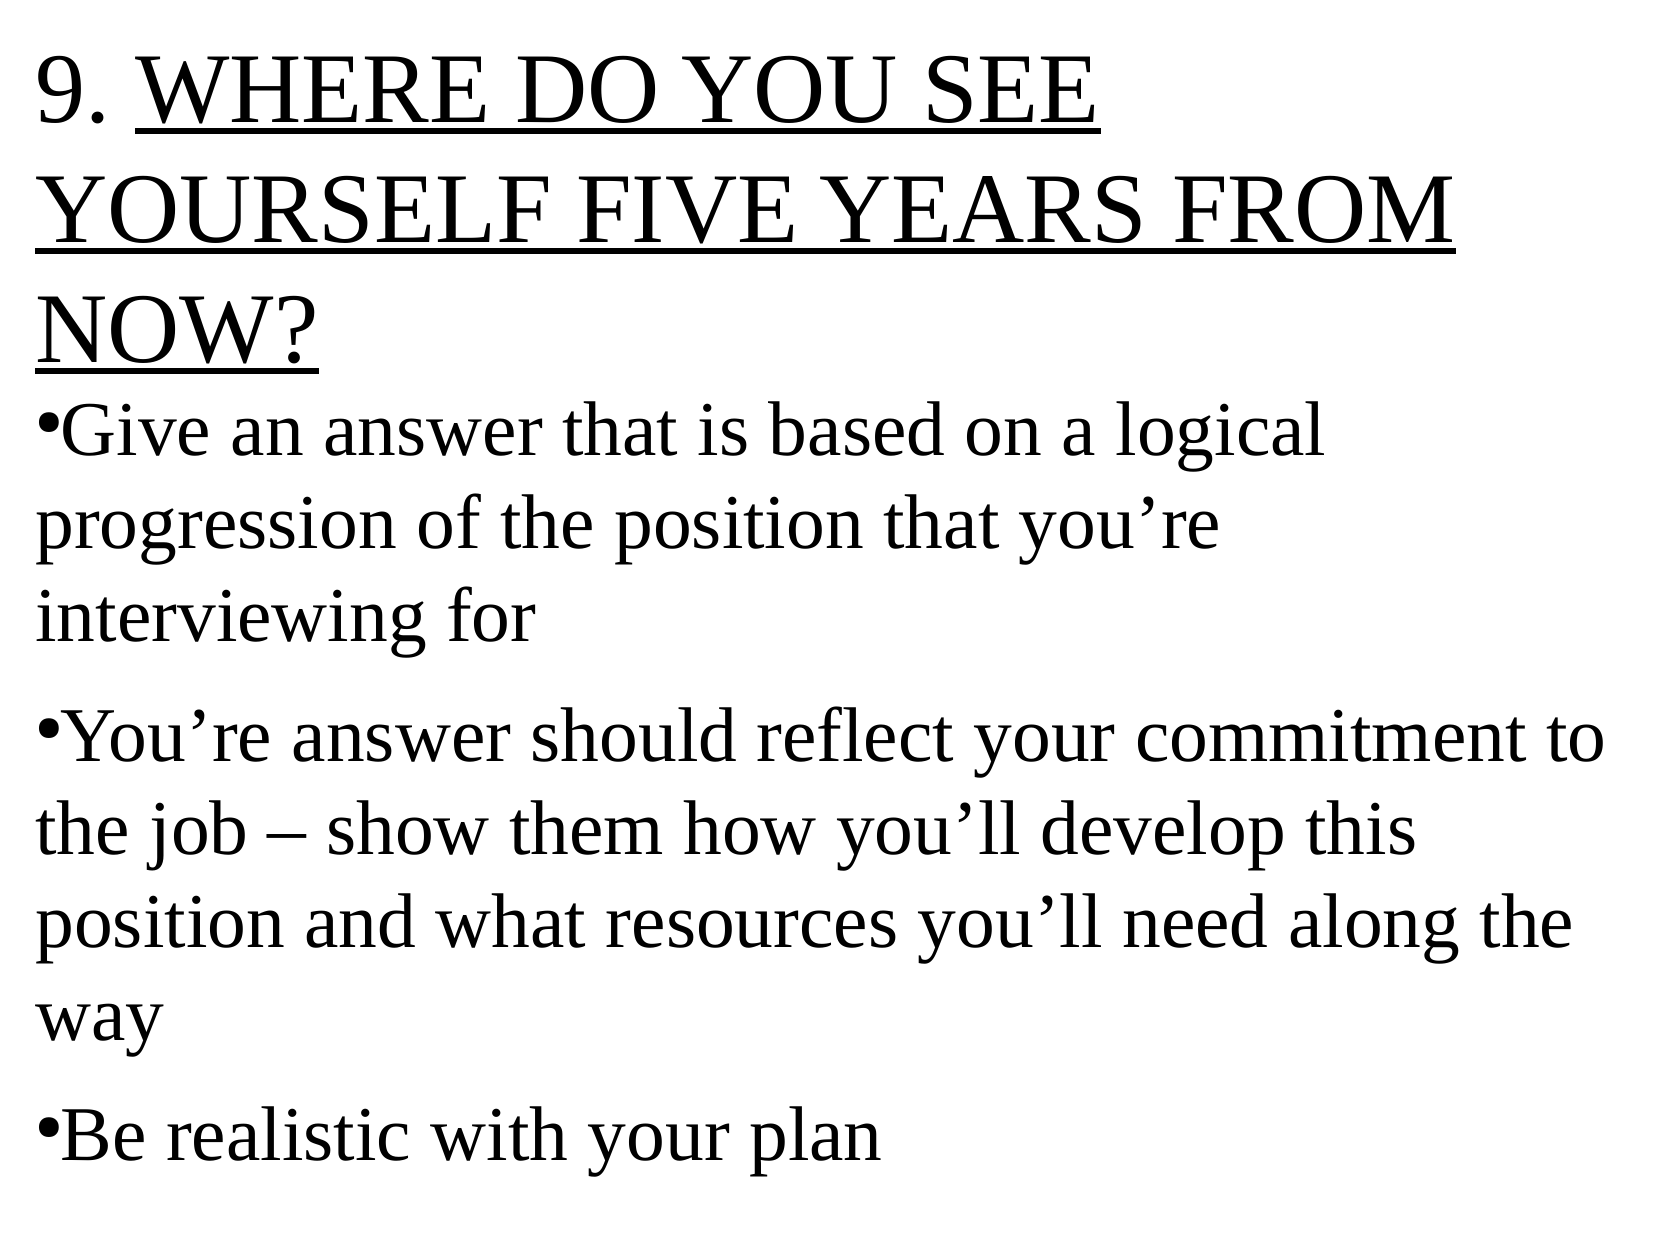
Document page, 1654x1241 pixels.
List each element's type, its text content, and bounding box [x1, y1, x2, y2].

list Give an answer that is based on a logical progression of the position that you’re interviewing for You’re answer should reflect your commitment to the job – show them how you’ll develop this position and what resources you’ll need along the way Be realistic with your plan [35, 377, 1619, 1182]
title 9. WHERE DO YOU SEE YOURSELF FIVE YEARS FROM NOW? [35, 22, 1607, 355]
